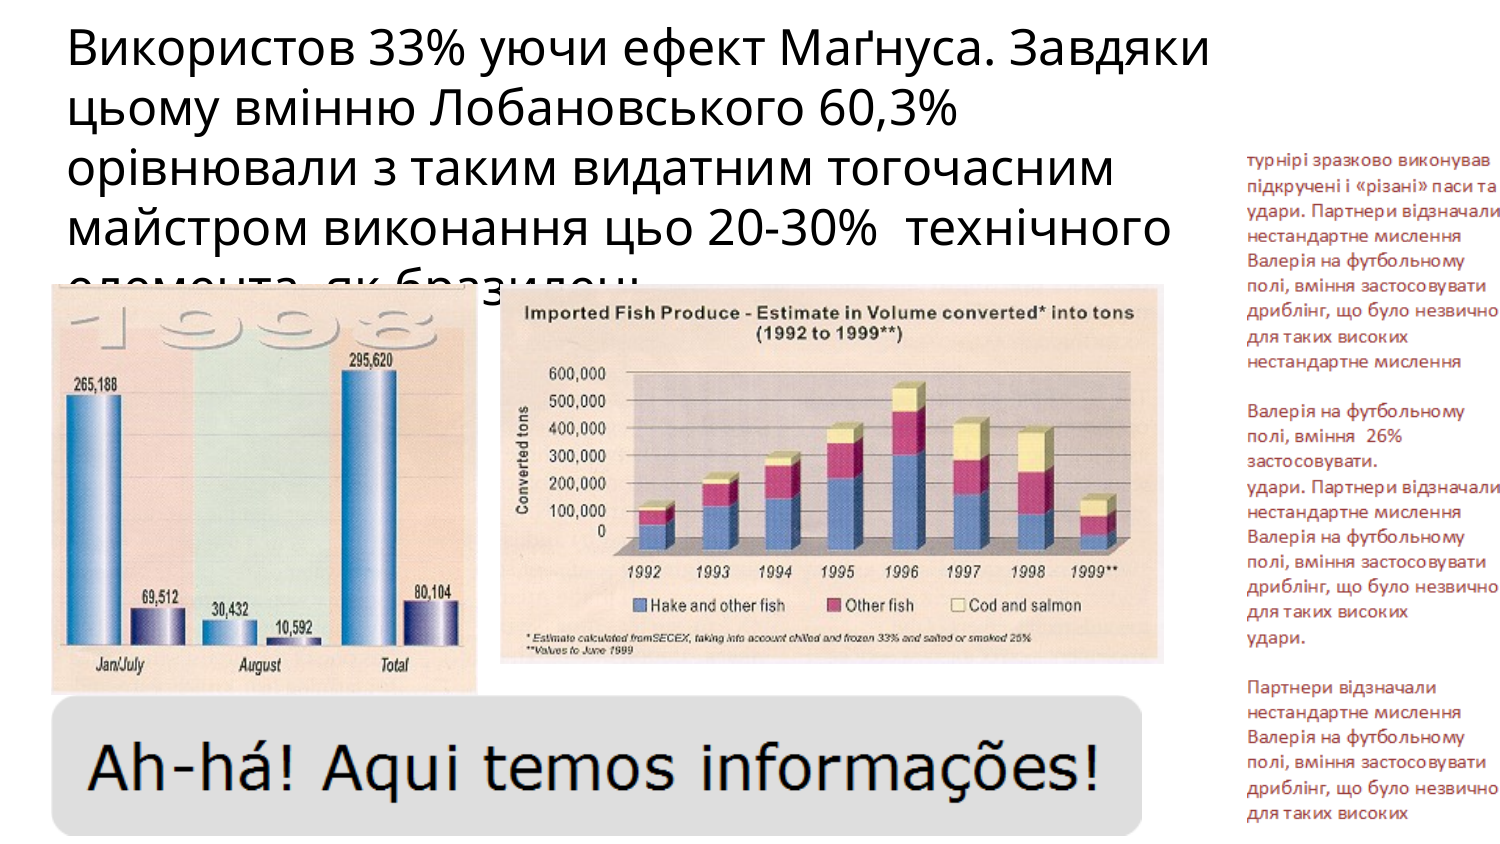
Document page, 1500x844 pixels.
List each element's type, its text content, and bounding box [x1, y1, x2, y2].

title Використов 33% уючи ефект Маґнуса. Завдяки цьому вмінню Лобановського 60,3% орівнювали з таким видатним тогочасним майстром виконання цьо 20-30% технічного елемента, як бразилець. [51, 0, 1235, 245]
picture [1247, 153, 1500, 844]
picture [500, 284, 1164, 664]
picture [51, 284, 1142, 836]
